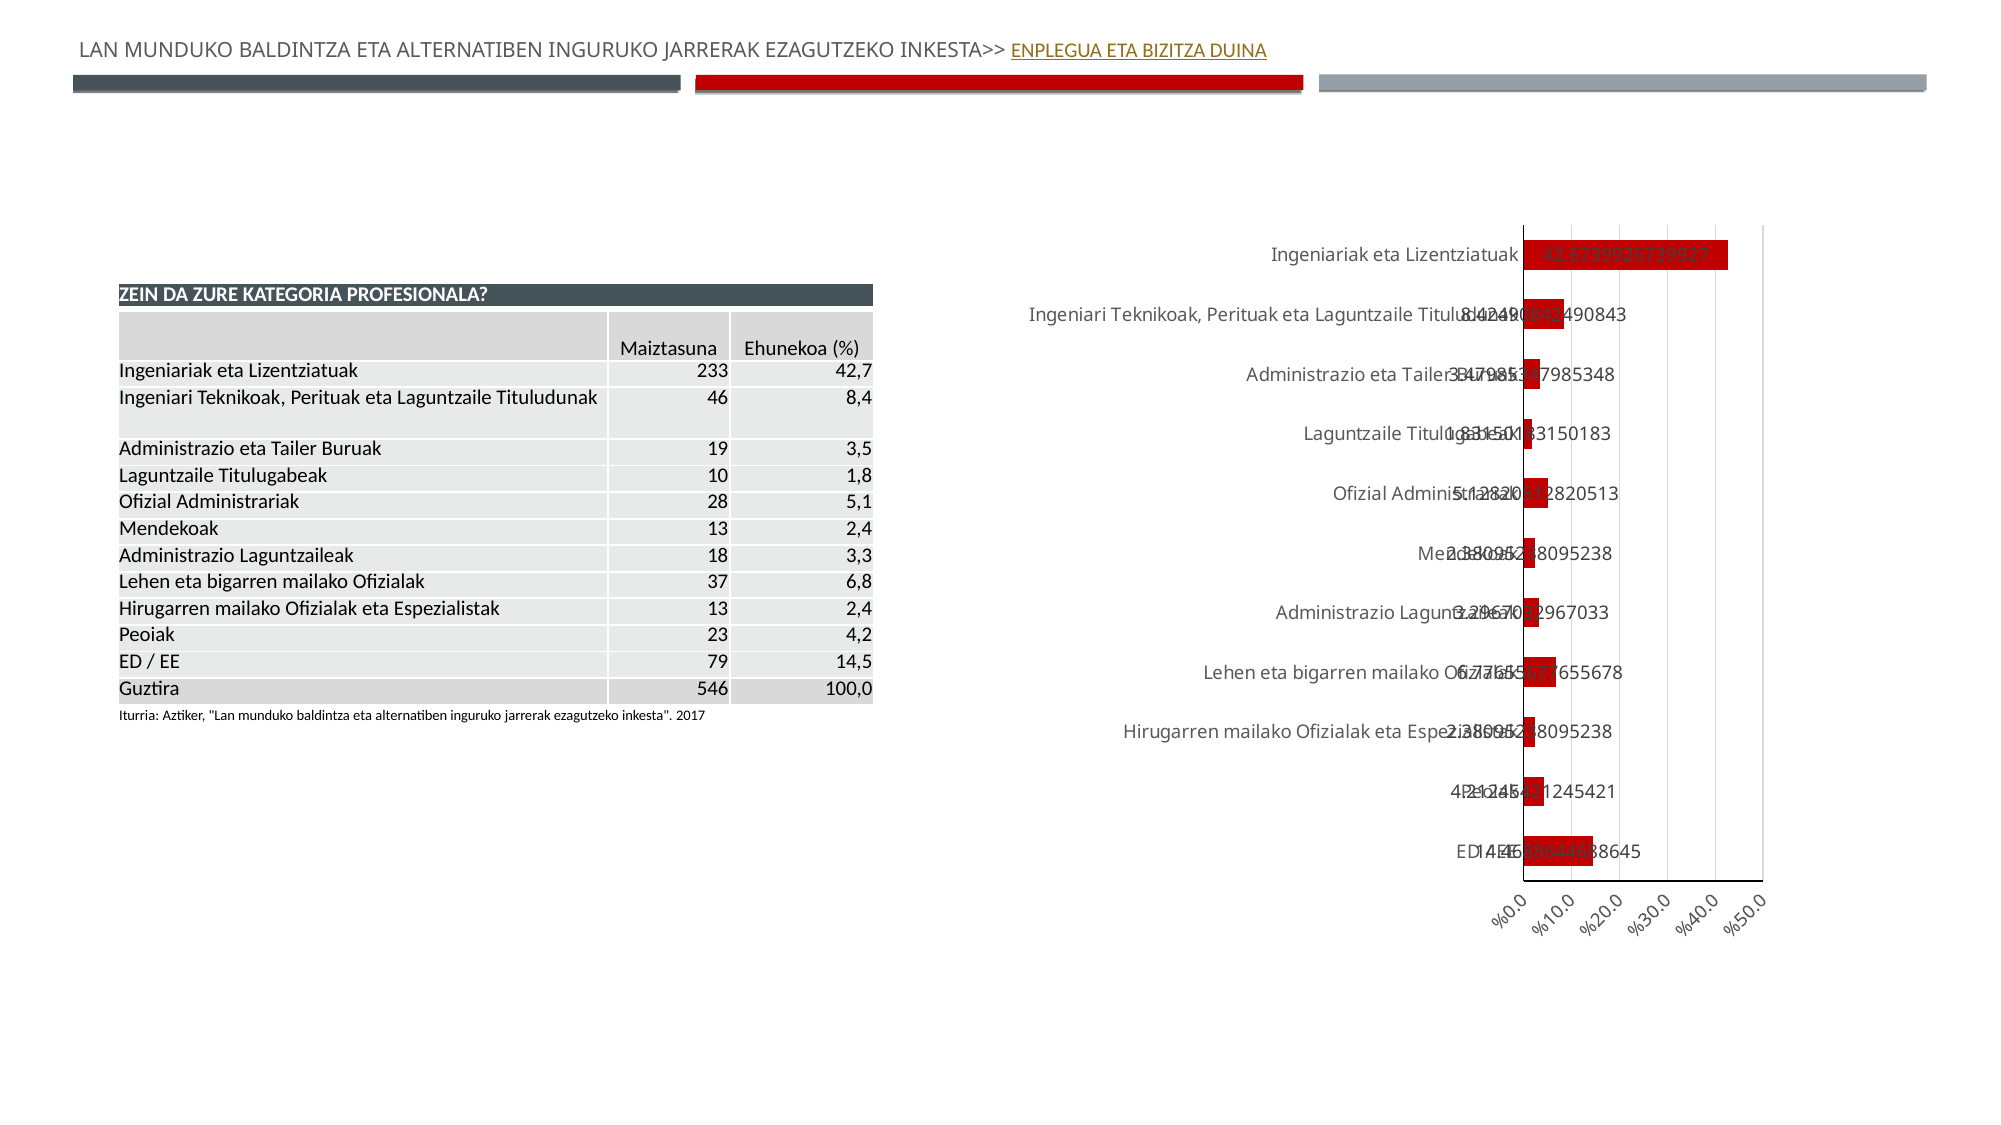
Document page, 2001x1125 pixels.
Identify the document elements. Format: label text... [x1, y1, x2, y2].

table_cell Lehen eta bigarren mailako Ofizialak [119, 573, 607, 597]
table_cell Ingeniari Teknikoak, Perituak eta Laguntzaile Tituludunak [119, 388, 607, 438]
text_box LAN MUNDUKO BALDINTZA ETA ALTERNATIBEN INGURUKO JARRERAK EZAGUTZEKO INKESTA>> ENPLEGUA ETA BIZITZA DUINA [64, 29, 1926, 69]
table_cell 79 [609, 652, 729, 677]
table_cell 37 [609, 573, 729, 597]
table_cell 28 [609, 493, 729, 518]
table_cell Iturria: Aztiker, "Lan munduko baldintza eta alternatiben inguruko jarrerak ezagutzeko inkesta". 2017 [119, 706, 873, 723]
table_cell 1,8 [731, 466, 873, 491]
table_cell 10 [609, 466, 729, 491]
table_cell 13 [609, 599, 729, 624]
table_cell 18 [609, 546, 729, 571]
table_cell 3,3 [731, 546, 873, 571]
table_cell 546 [609, 679, 729, 704]
table_cell Peoiak [119, 626, 607, 651]
table_header ZEIN DA ZURE KATEGORIA PROFESIONALA? [119, 284, 873, 306]
table_cell 2,4 [731, 520, 873, 544]
chart [1029, 210, 1788, 959]
table_cell Hirugarren mailako Ofizialak eta Espezialistak [119, 599, 607, 624]
table_cell Ingeniariak eta Lizentziatuak [119, 362, 607, 386]
table_cell 19 [609, 440, 729, 465]
table_cell 46 [609, 388, 729, 438]
table_cell 23 [609, 626, 729, 651]
table_cell 5,1 [731, 493, 873, 518]
table_cell 233 [609, 362, 729, 386]
table_cell 6,8 [731, 573, 873, 597]
table_cell Ehunekoa (%) [731, 312, 873, 360]
table_cell Mendekoak [119, 520, 607, 544]
table_cell 100,0 [731, 679, 873, 704]
table_cell Maiztasuna [609, 312, 729, 360]
table_cell 13 [609, 520, 729, 544]
table_cell 42,7 [731, 362, 873, 386]
table_cell 8,4 [731, 388, 873, 438]
table_cell 14,5 [731, 652, 873, 677]
table_cell Administrazio Laguntzaileak [119, 546, 607, 571]
table_cell Administrazio eta Tailer Buruak [119, 440, 607, 465]
table_cell Guztira [119, 679, 607, 704]
table_cell [119, 312, 607, 360]
table_cell 3,5 [731, 440, 873, 465]
table_cell Laguntzaile Titulugabeak [119, 466, 607, 491]
table_cell 4,2 [731, 626, 873, 651]
table_cell ED / EE [119, 652, 607, 677]
table_cell Ofizial Administrariak [119, 493, 607, 518]
table_cell 2,4 [731, 599, 873, 624]
